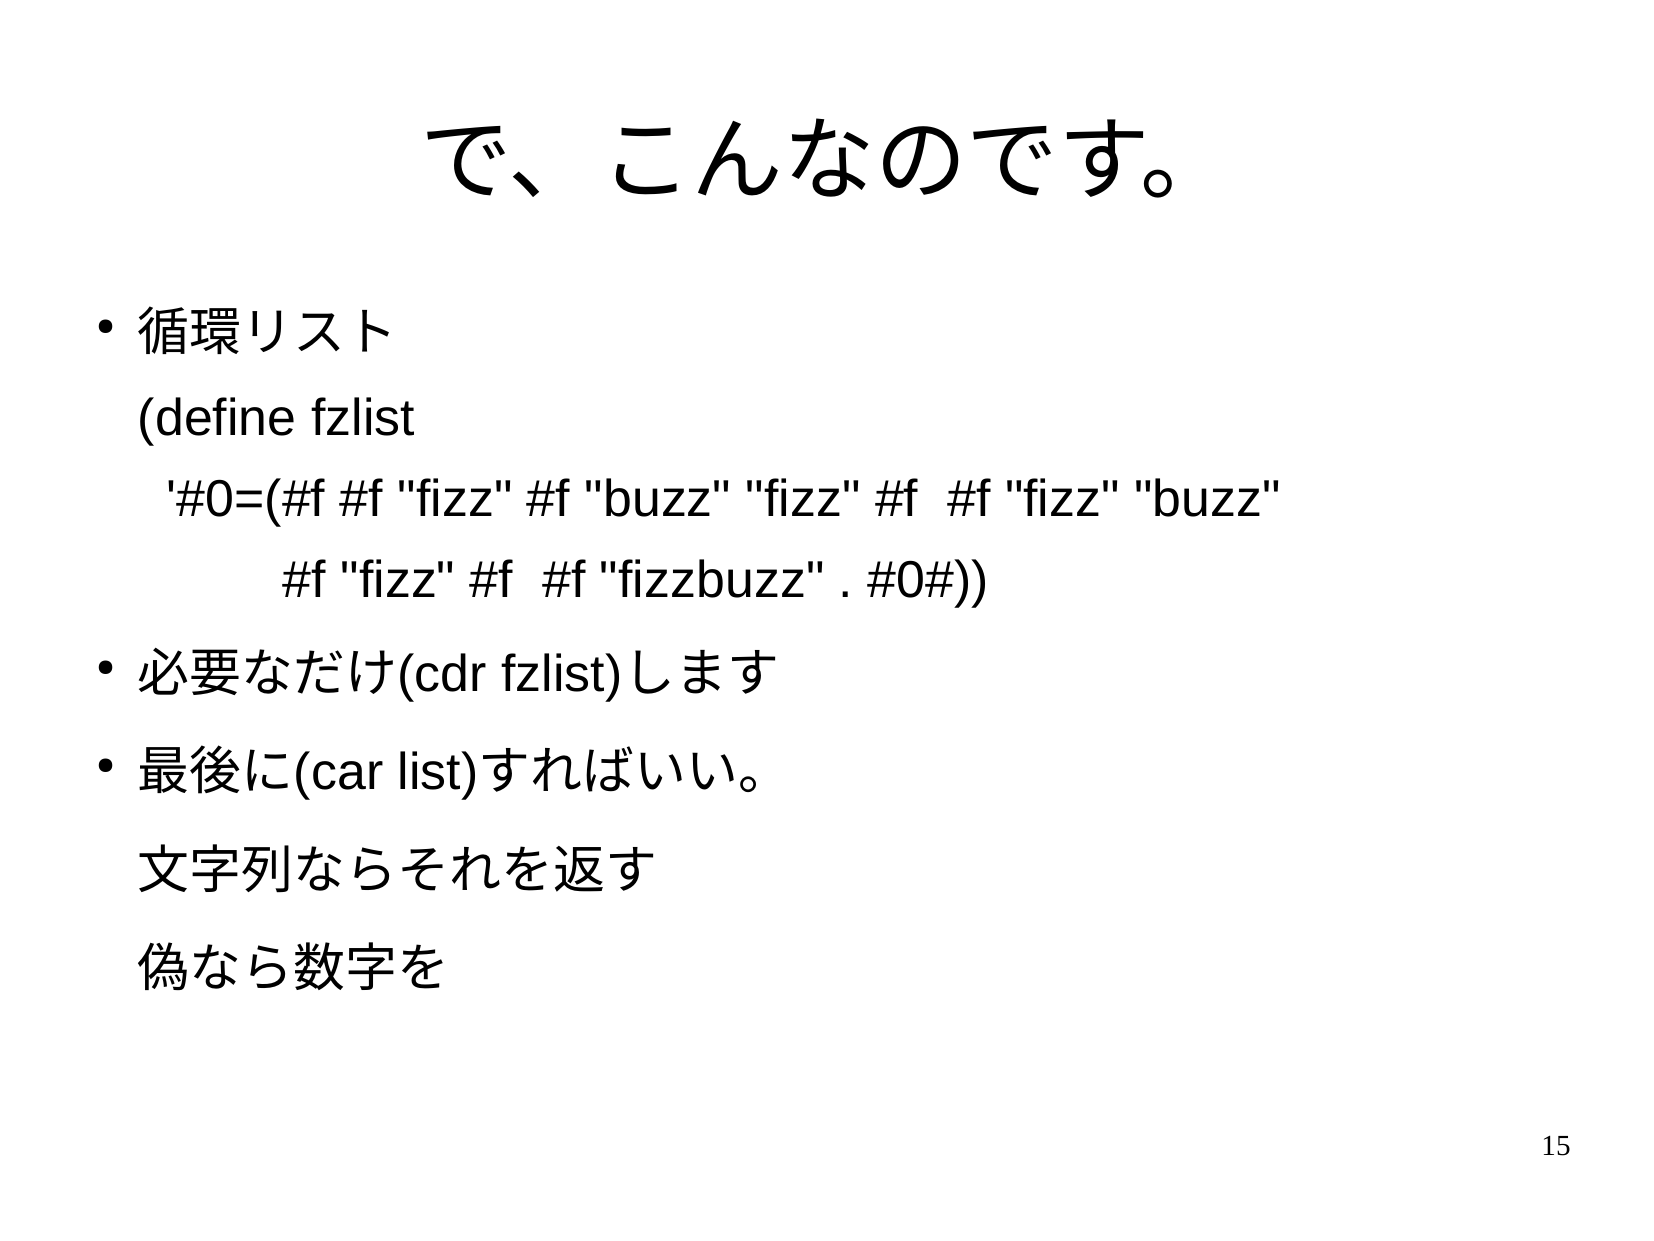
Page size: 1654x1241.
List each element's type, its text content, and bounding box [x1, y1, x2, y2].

list 循環リスト (define fzlist '#0=(#f #f "fizz" #f "buzz" "fizz" #f #f "fizz" "buzz" #f "fizz" #f #f "fizzbuzz" . #0#)) 必要なだけ(cdr fzlist)します 最後に(car list)すればいい。 文字列ならそれを返す 偽なら数字を [82, 290, 1571, 1010]
title で、こんなのです。 [82, 49, 1571, 257]
